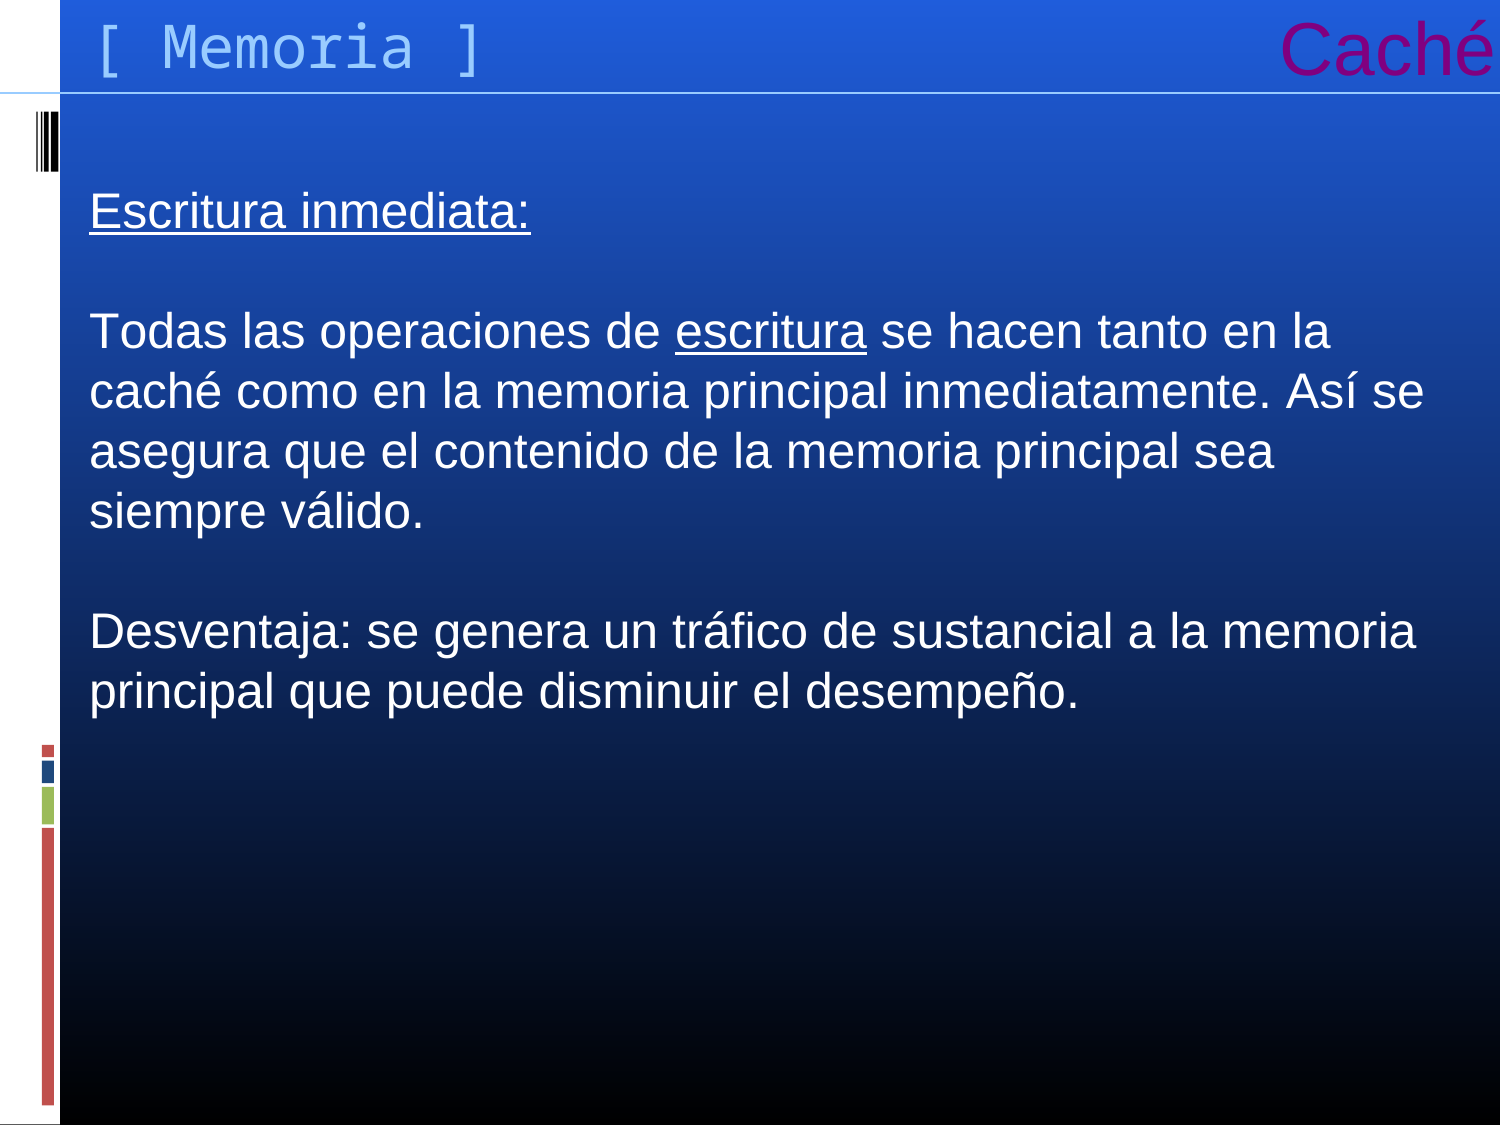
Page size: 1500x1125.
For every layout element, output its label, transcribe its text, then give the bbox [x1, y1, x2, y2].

title [ Memoria ] [0, 0, 388, 88]
text_box Caché [388, 0, 1497, 91]
text_box Escritura inmediata: Todas las operaciones de escritura se hacen tanto en la caché como en la memoria principal inmediatamente. Así se asegura que el contenido de la memoria principal sea siempre válido. Desventaja: se genera un tráfico de sustancial a la memoria principal que puede disminuir el desempeño. [74, 171, 1450, 847]
